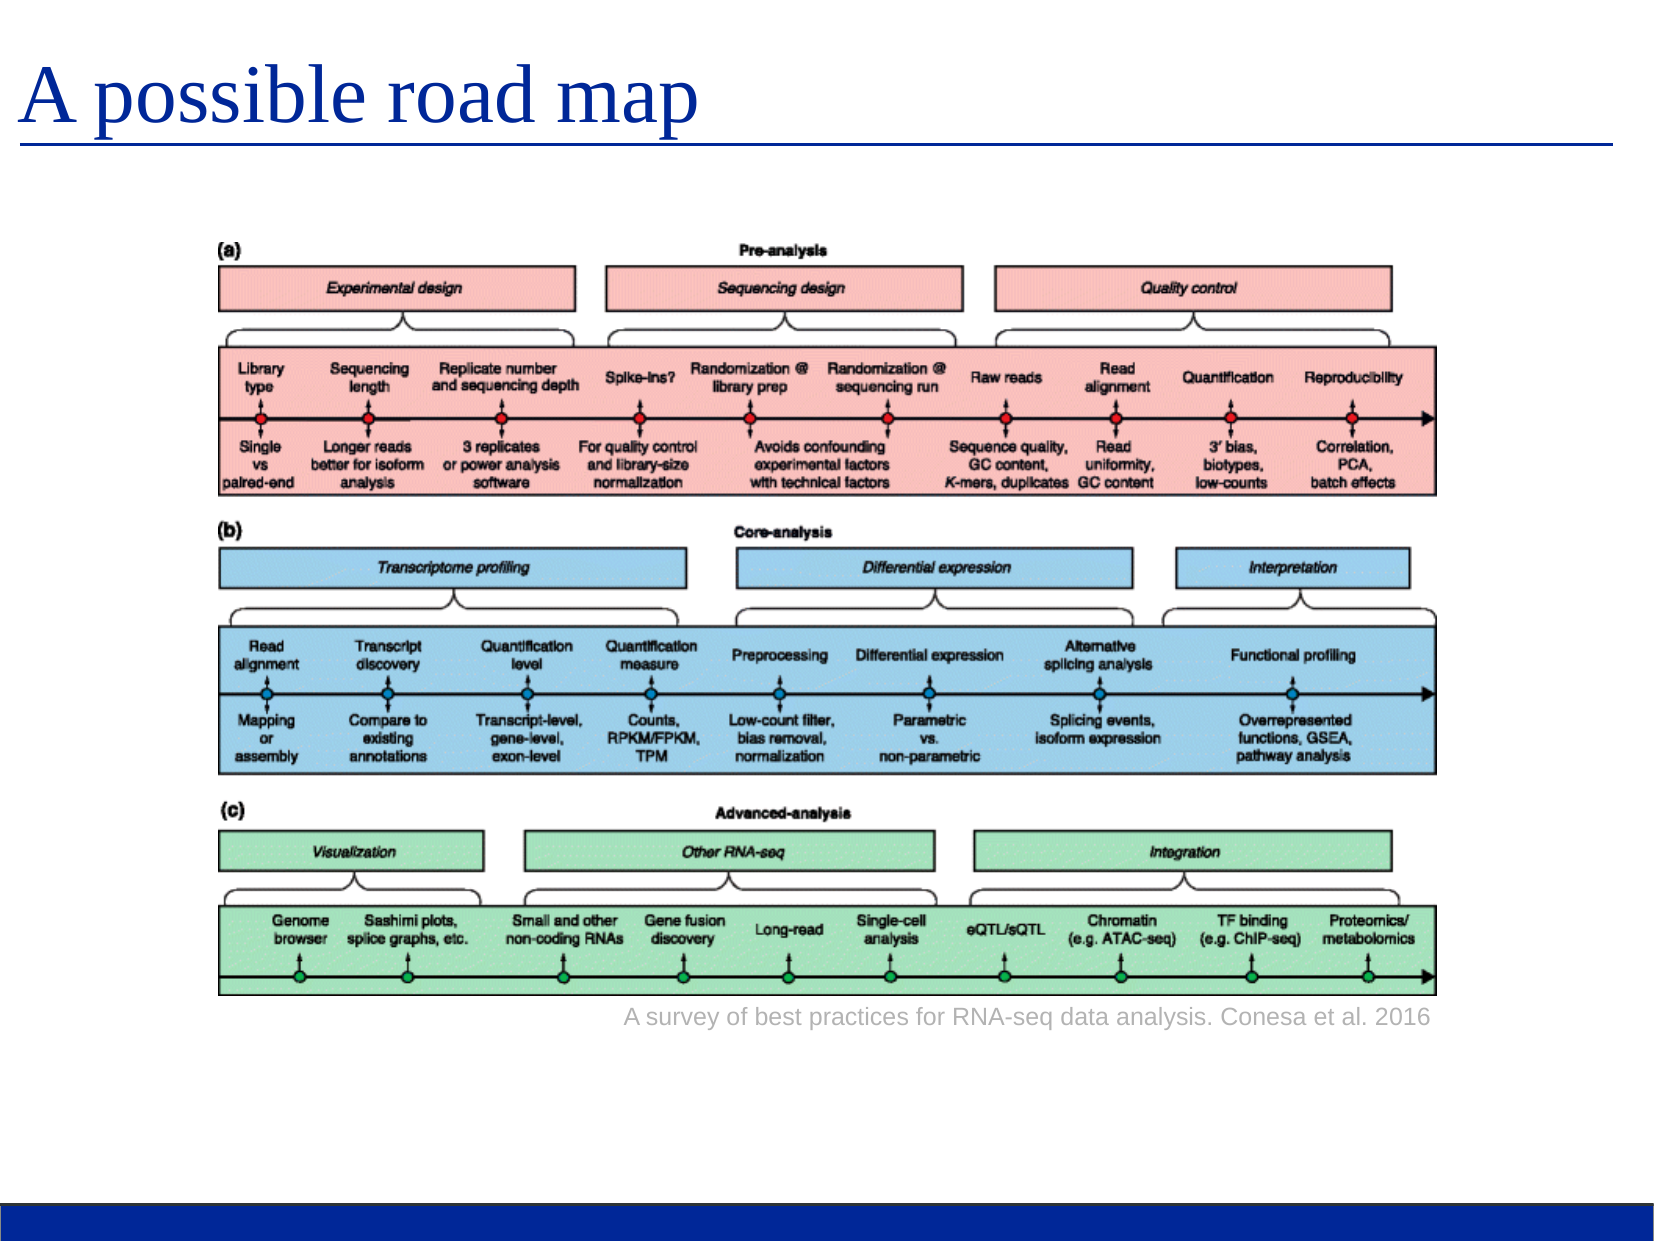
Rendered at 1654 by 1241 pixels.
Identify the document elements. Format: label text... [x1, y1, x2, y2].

title A possible road map [17, 0, 1589, 198]
picture [218, 242, 1437, 996]
text_box A survey of best practices for RNA-seq data analysis. Conesa et al. 2016 [609, 995, 1460, 1066]
